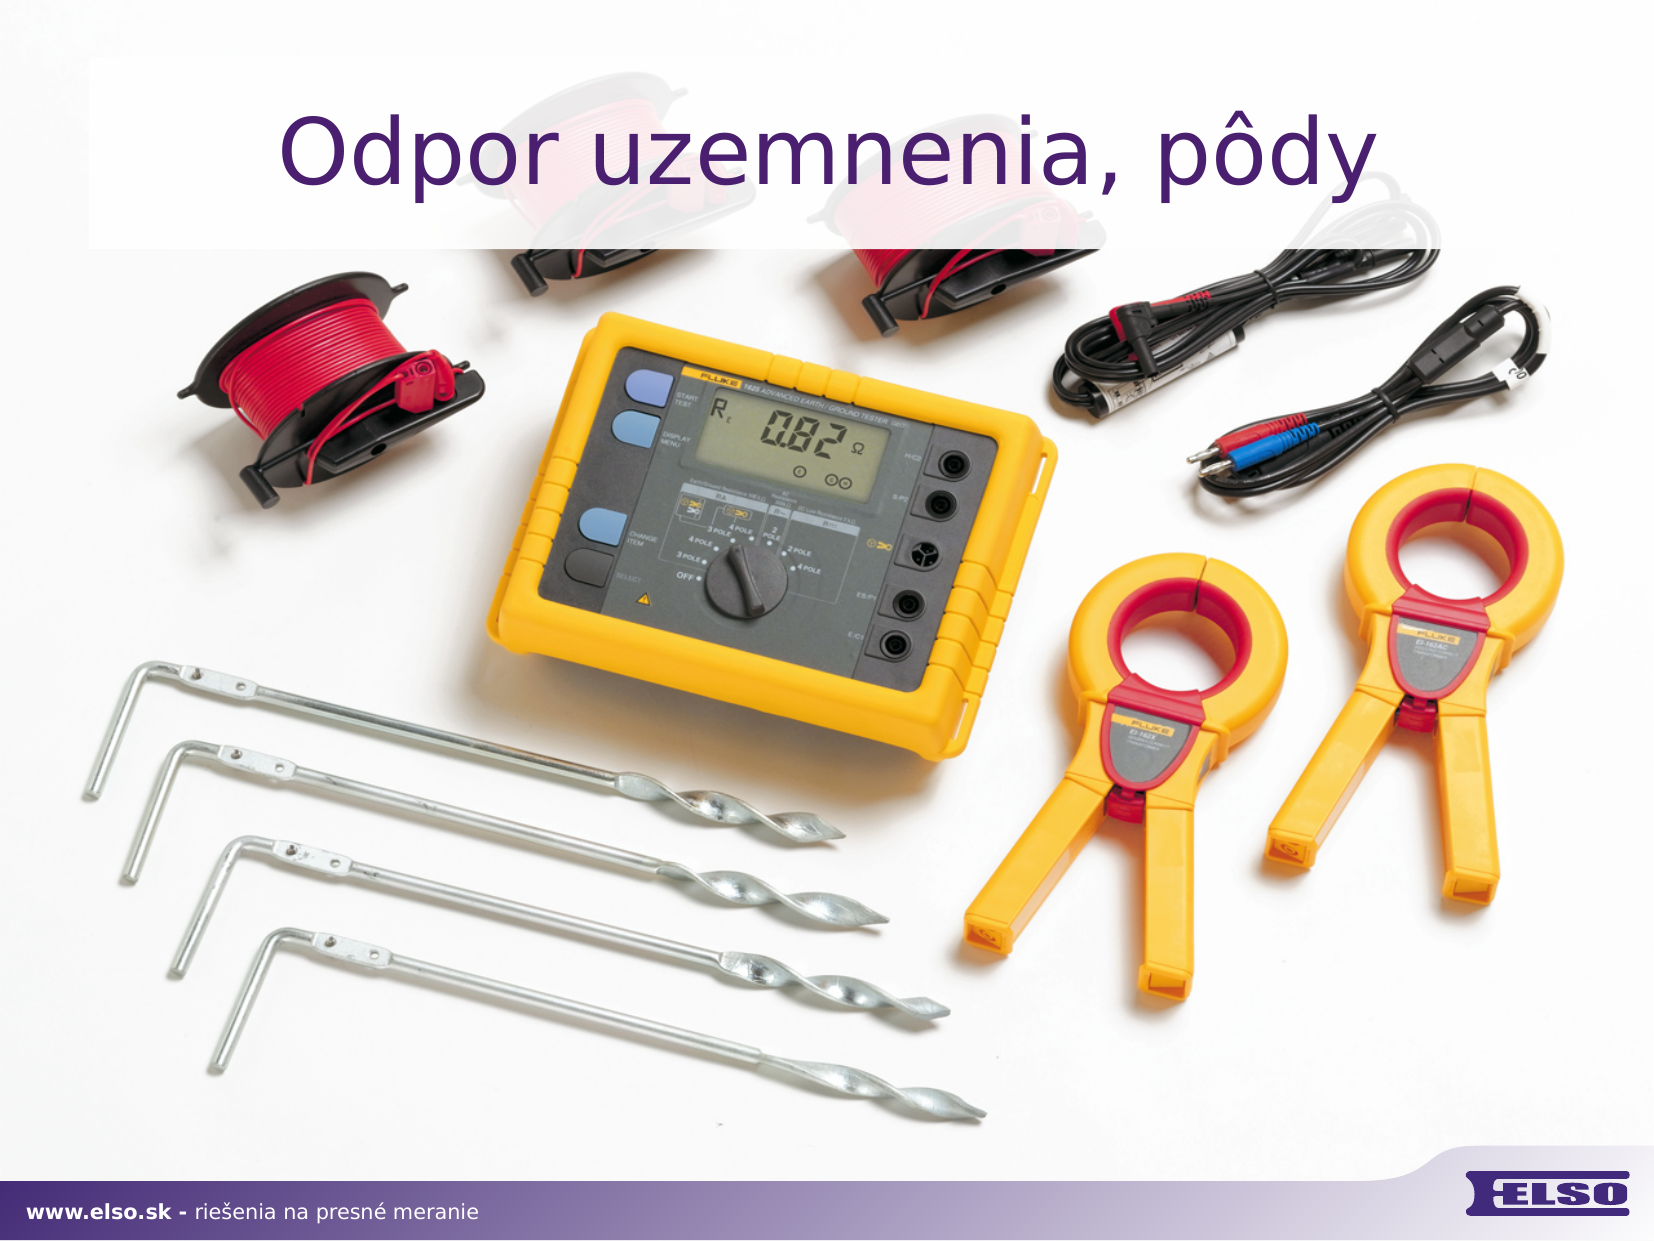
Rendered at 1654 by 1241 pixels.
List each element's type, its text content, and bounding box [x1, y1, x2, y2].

title Odpor uzemnenia, pôdy [88, 56, 1571, 250]
picture [0, 0, 1654, 1181]
